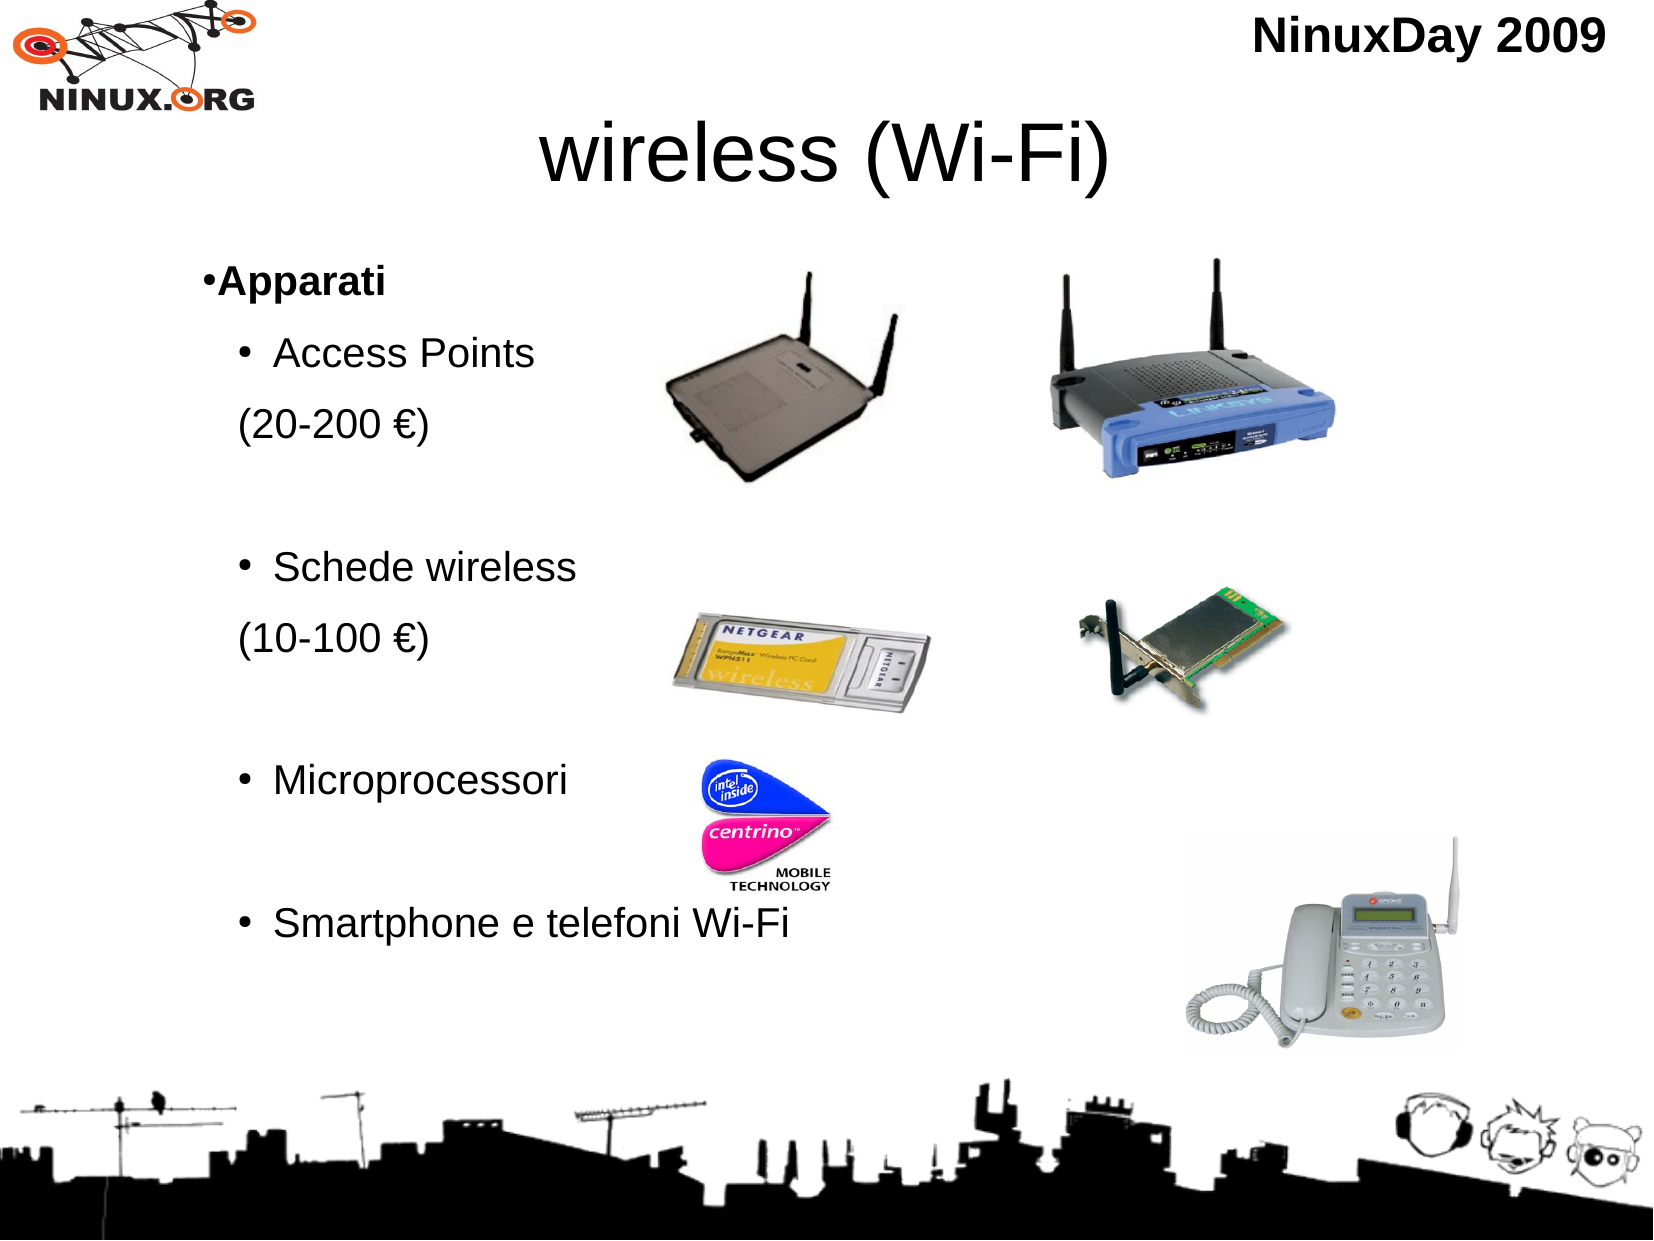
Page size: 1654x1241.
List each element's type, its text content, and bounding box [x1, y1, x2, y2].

picture [1050, 562, 1313, 741]
picture [1012, 224, 1357, 520]
picture [637, 269, 929, 488]
text_box NinuxDay 2009 [1237, 0, 1650, 80]
picture [1183, 835, 1463, 1051]
title wireless (Wi-Fi) [82, 49, 1571, 257]
text_box Apparati Access Points (20-200 €) Schede wireless (10-100 €) Microprocessori Smartphone e telefoni Wi-Fi [187, 257, 1313, 1077]
picture [662, 571, 938, 901]
picture [0, 0, 264, 119]
picture [0, 1077, 1653, 1240]
